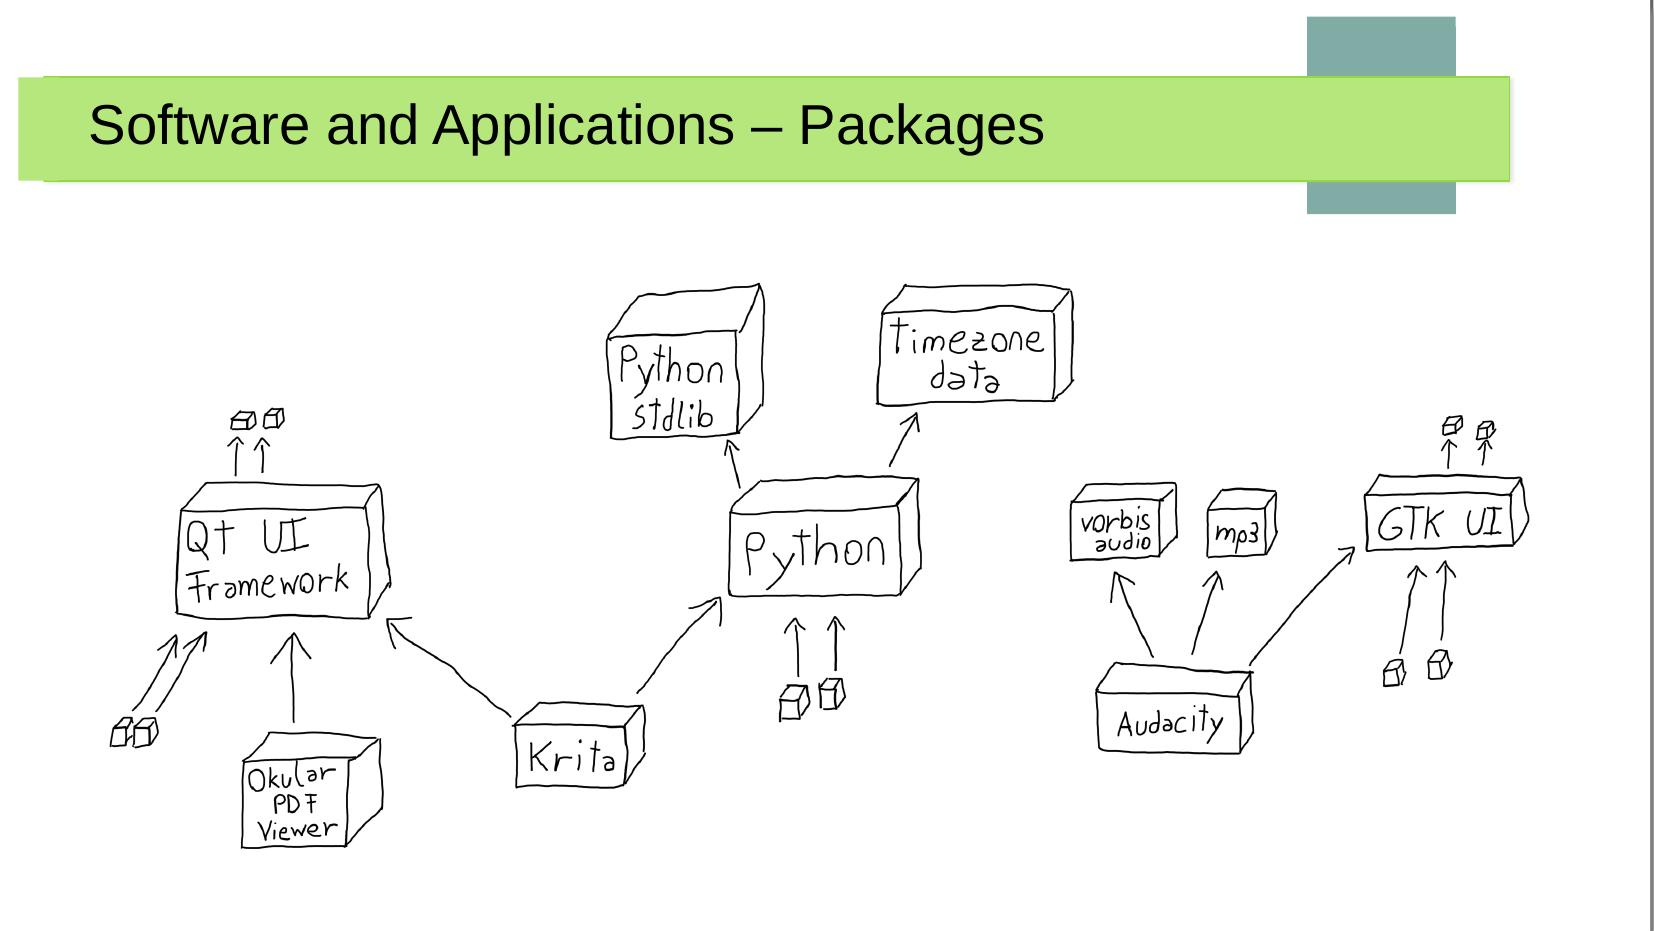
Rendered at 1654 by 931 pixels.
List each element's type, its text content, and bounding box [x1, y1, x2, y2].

picture [75, 225, 1575, 904]
title Software and Applications – Packages [88, 73, 1506, 178]
